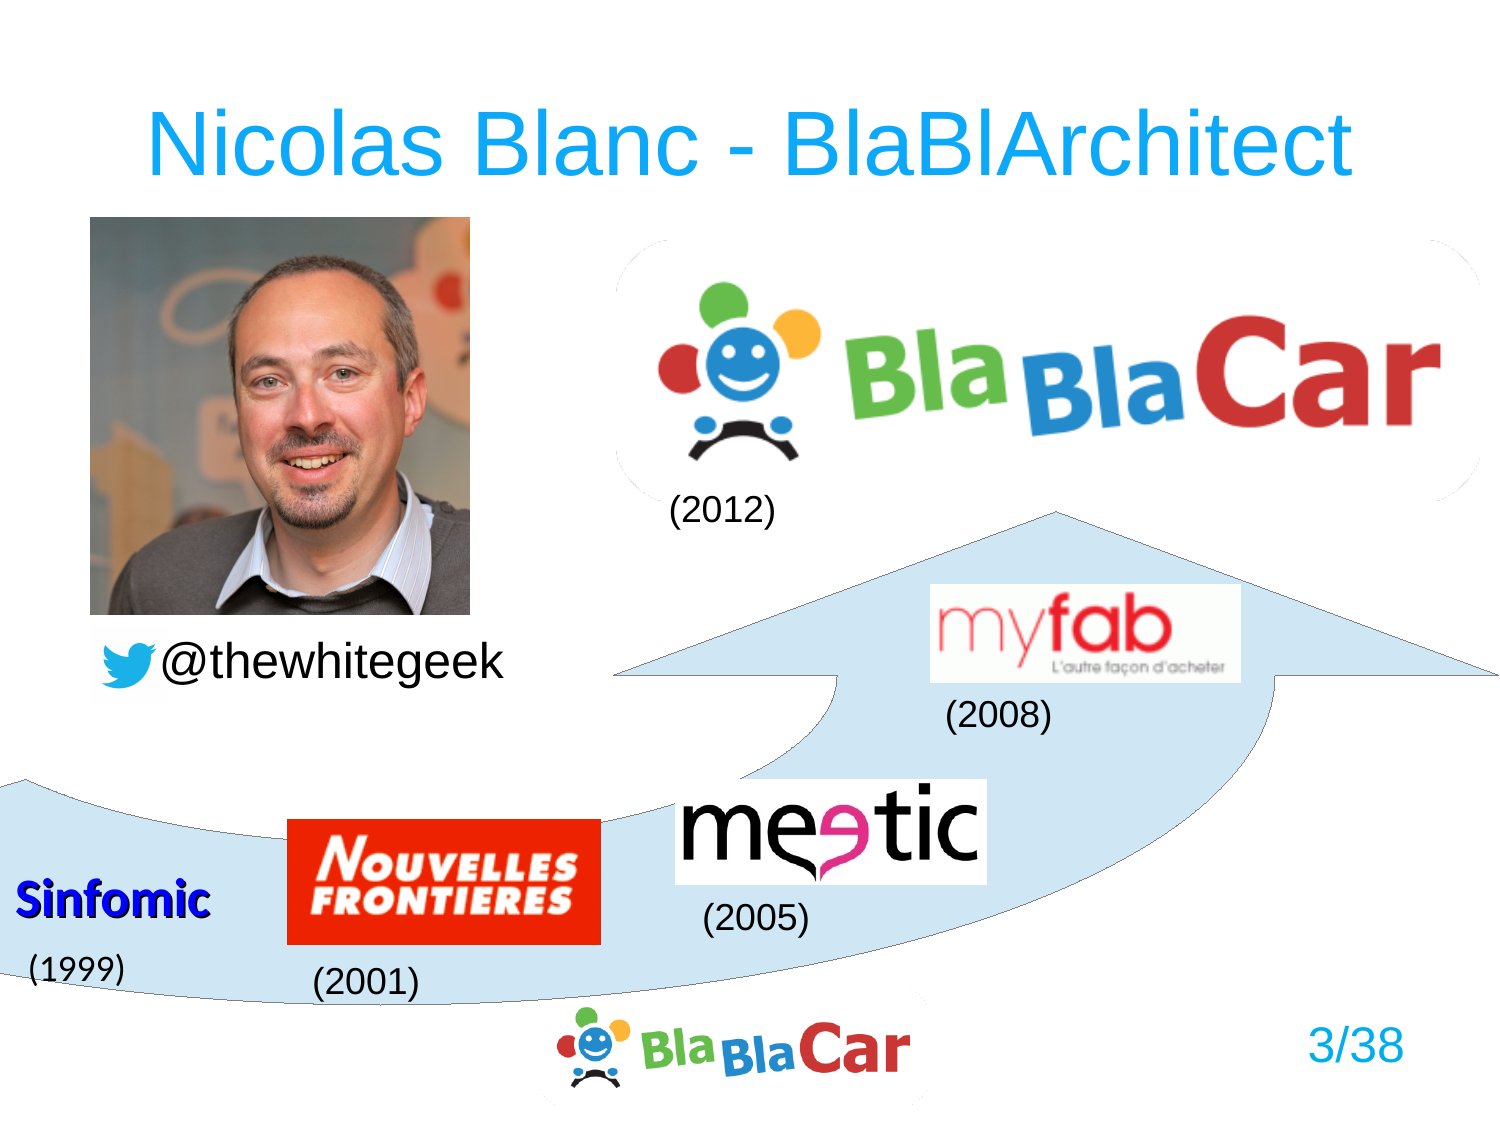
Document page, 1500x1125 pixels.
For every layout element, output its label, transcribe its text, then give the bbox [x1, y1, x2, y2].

picture [90, 217, 470, 616]
text_box (2001) [297, 949, 436, 1010]
picture [287, 819, 601, 946]
text_box [0, 779, 287, 855]
text_box Sinfomic (1999) [0, 855, 316, 1000]
picture [675, 779, 987, 886]
text_box [316, 511, 1499, 1005]
picture [615, 239, 1480, 501]
text_box (2008) [930, 682, 1068, 743]
text_box (2005) [687, 885, 826, 946]
picture [930, 584, 1241, 683]
text_box [227, 1000, 297, 1004]
picture [90, 626, 168, 706]
text_box @thewhitegeek [144, 621, 520, 696]
text_box (2012) [653, 477, 792, 537]
title Nicolas Blanc - BlaBlArchitect [75, 45, 1426, 233]
